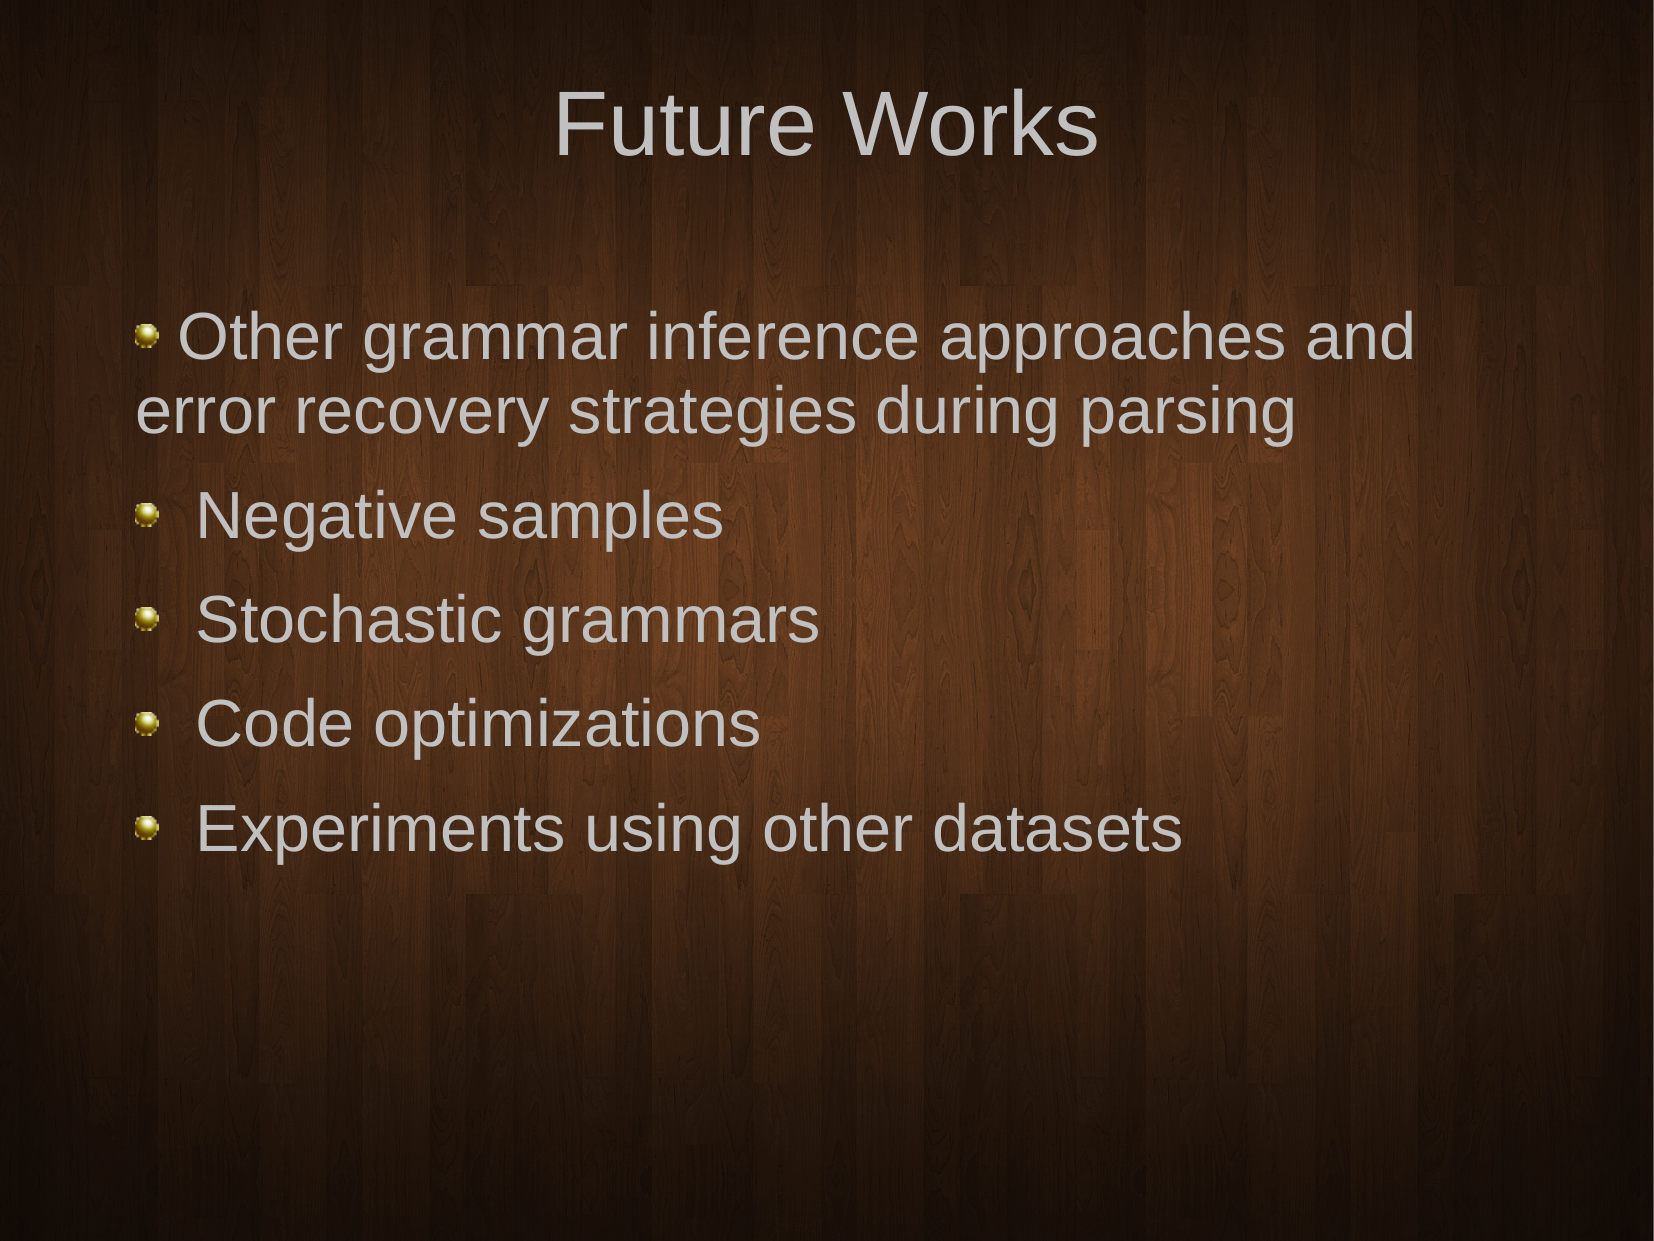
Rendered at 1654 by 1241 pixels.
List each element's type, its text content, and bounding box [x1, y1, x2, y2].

list Other grammar inference approaches and error recovery strategies during parsing Negative samples Stochastic grammars Code optimizations Experiments using other datasets [135, 213, 1560, 1111]
picture [0, 0, 1654, 1241]
title Future Works [82, 19, 1571, 227]
